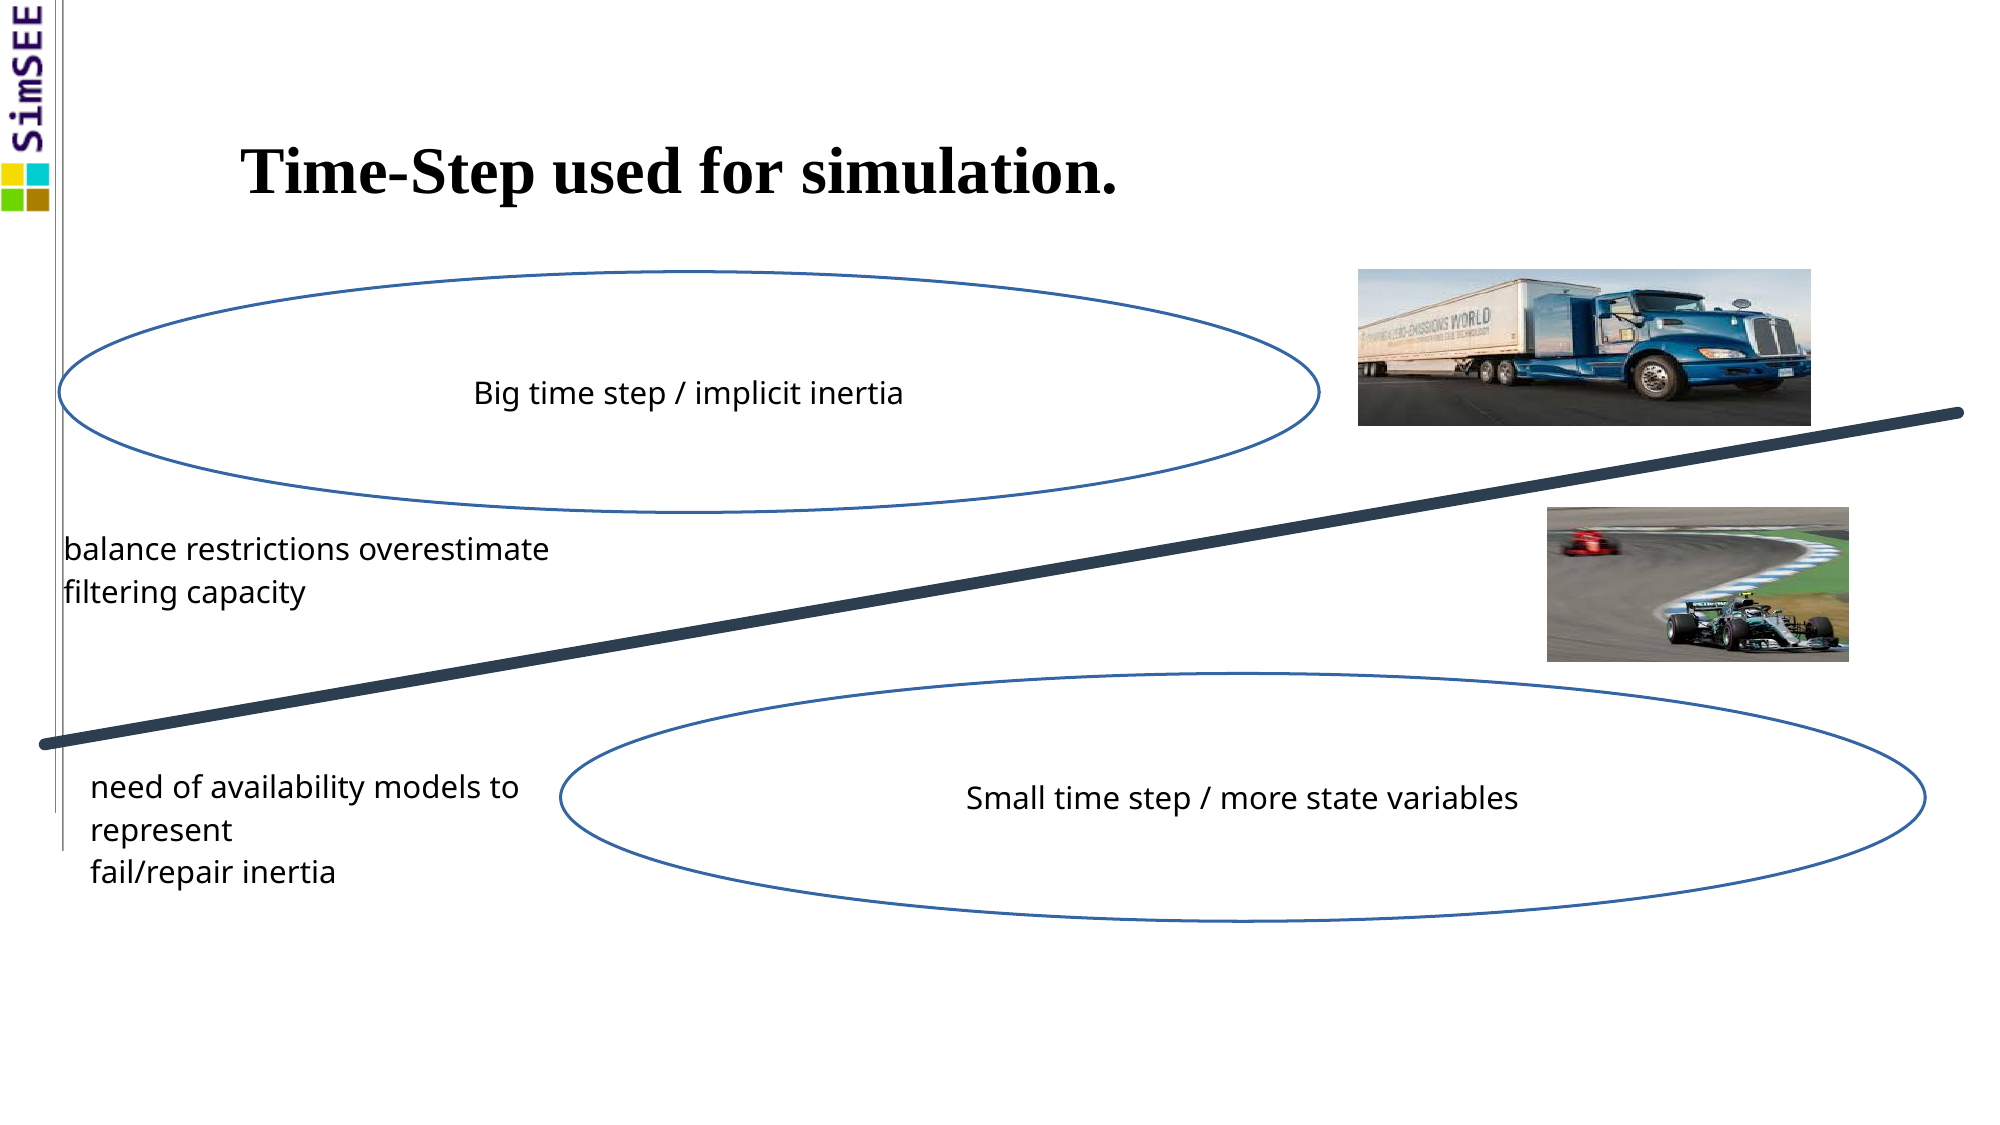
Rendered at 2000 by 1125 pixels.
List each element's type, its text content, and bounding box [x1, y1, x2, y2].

picture [1547, 507, 1849, 662]
text_box need of availability models to represent fail/repair inertia [75, 757, 630, 894]
text_box balance restrictions overestimate filtering capacity [48, 519, 603, 656]
text_box Small time step / more state variables [597, 673, 1926, 922]
picture [0, 5, 52, 154]
text_box Big time step / implicit inertia [59, 271, 1320, 513]
picture [1358, 269, 1811, 426]
picture [0, 162, 51, 213]
title Time-Step used for simulation. [59, 119, 1300, 216]
